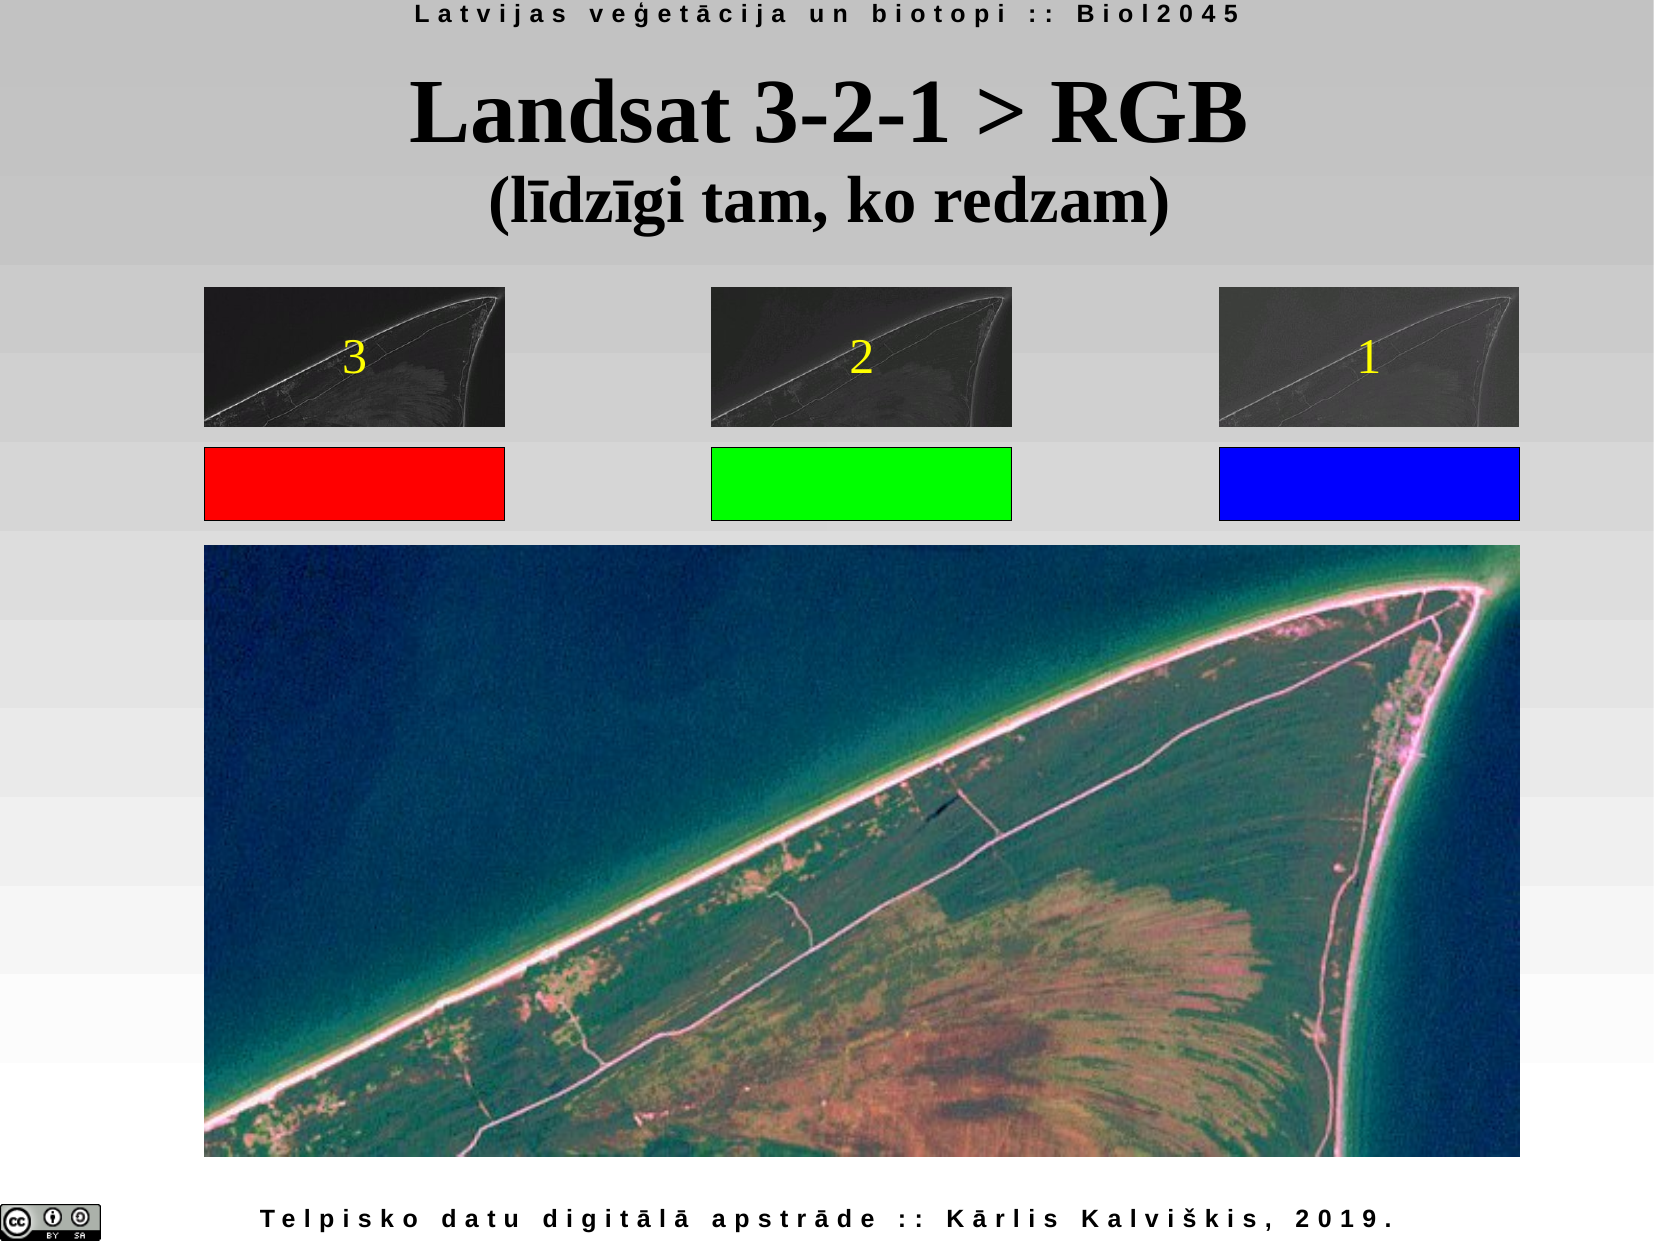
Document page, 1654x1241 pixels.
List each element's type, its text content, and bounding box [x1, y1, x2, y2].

text_box [1219, 447, 1520, 521]
picture [0, 0, 1654, 1241]
title Landsat 3-2-1 > RGB (līdzīgi tam, ko redzam) [34, 61, 1626, 296]
text_box [711, 447, 1012, 521]
text_box [204, 447, 505, 521]
